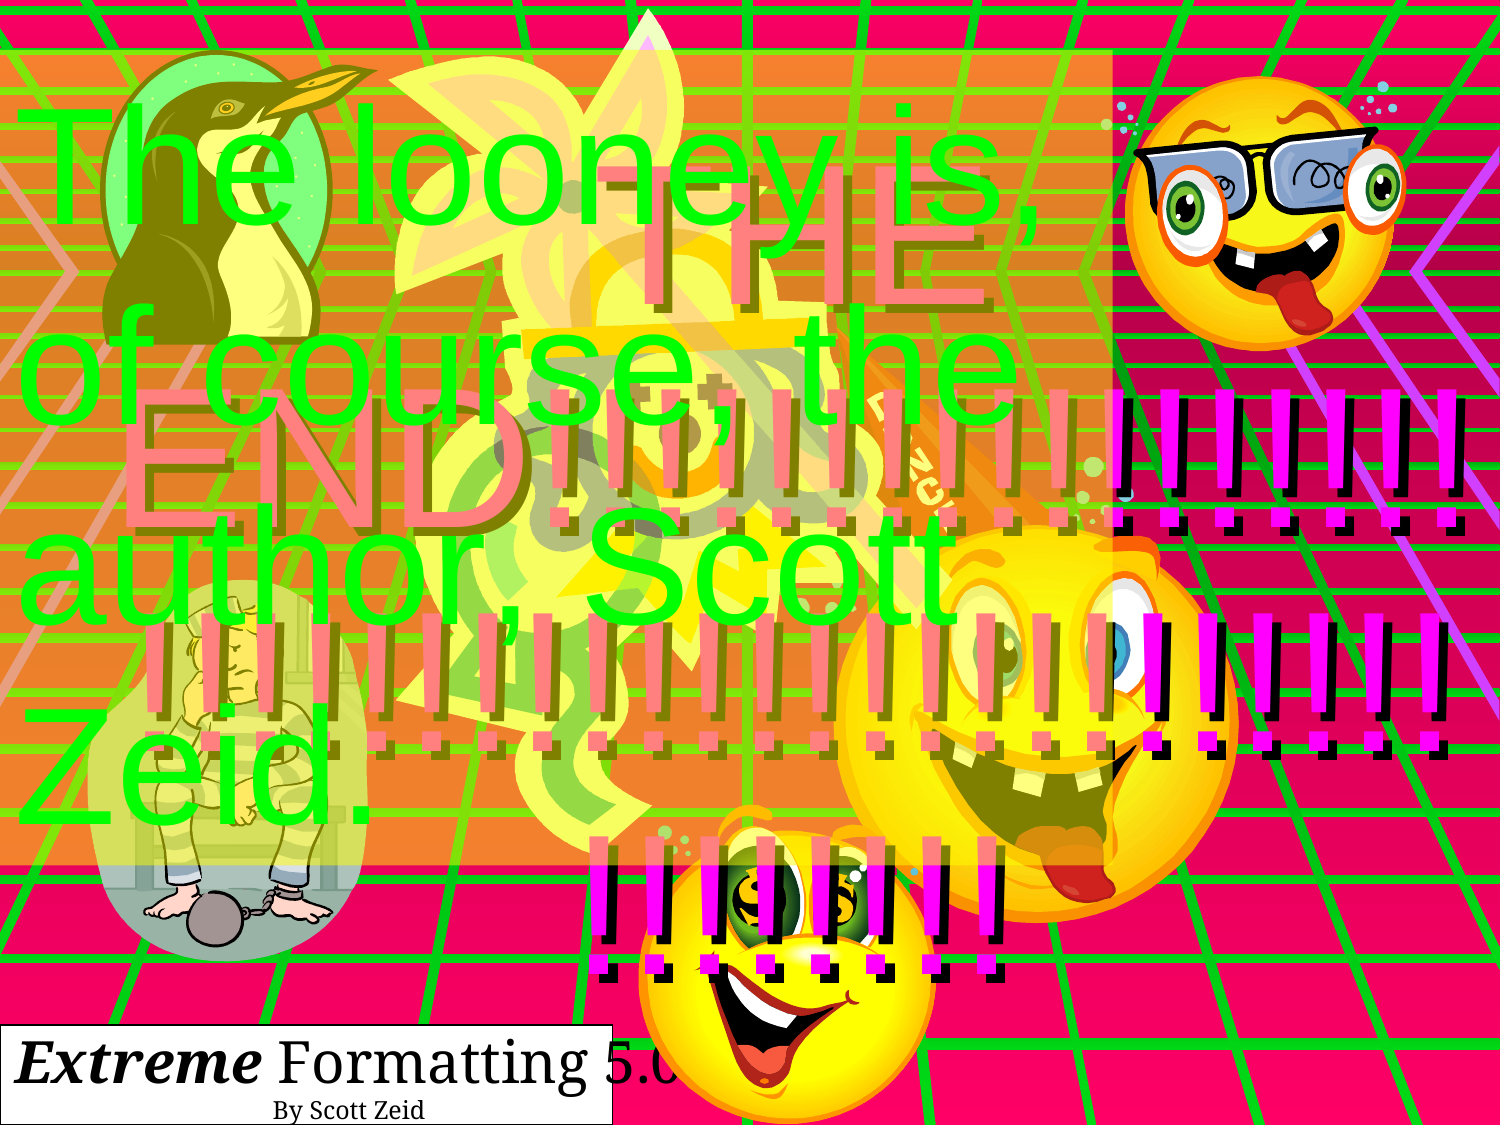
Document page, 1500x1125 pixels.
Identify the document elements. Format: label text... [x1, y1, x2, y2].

title THE END!!!!!!!!!!!!!!!!!!!!!!!!!!!!!!!!!!!!!!!!!!!!!!!!! [87, 0, 1500, 1025]
picture [637, 1025, 941, 1125]
text_box The looney is, of course, the author, Scott Zeid. [0, 49, 1113, 866]
